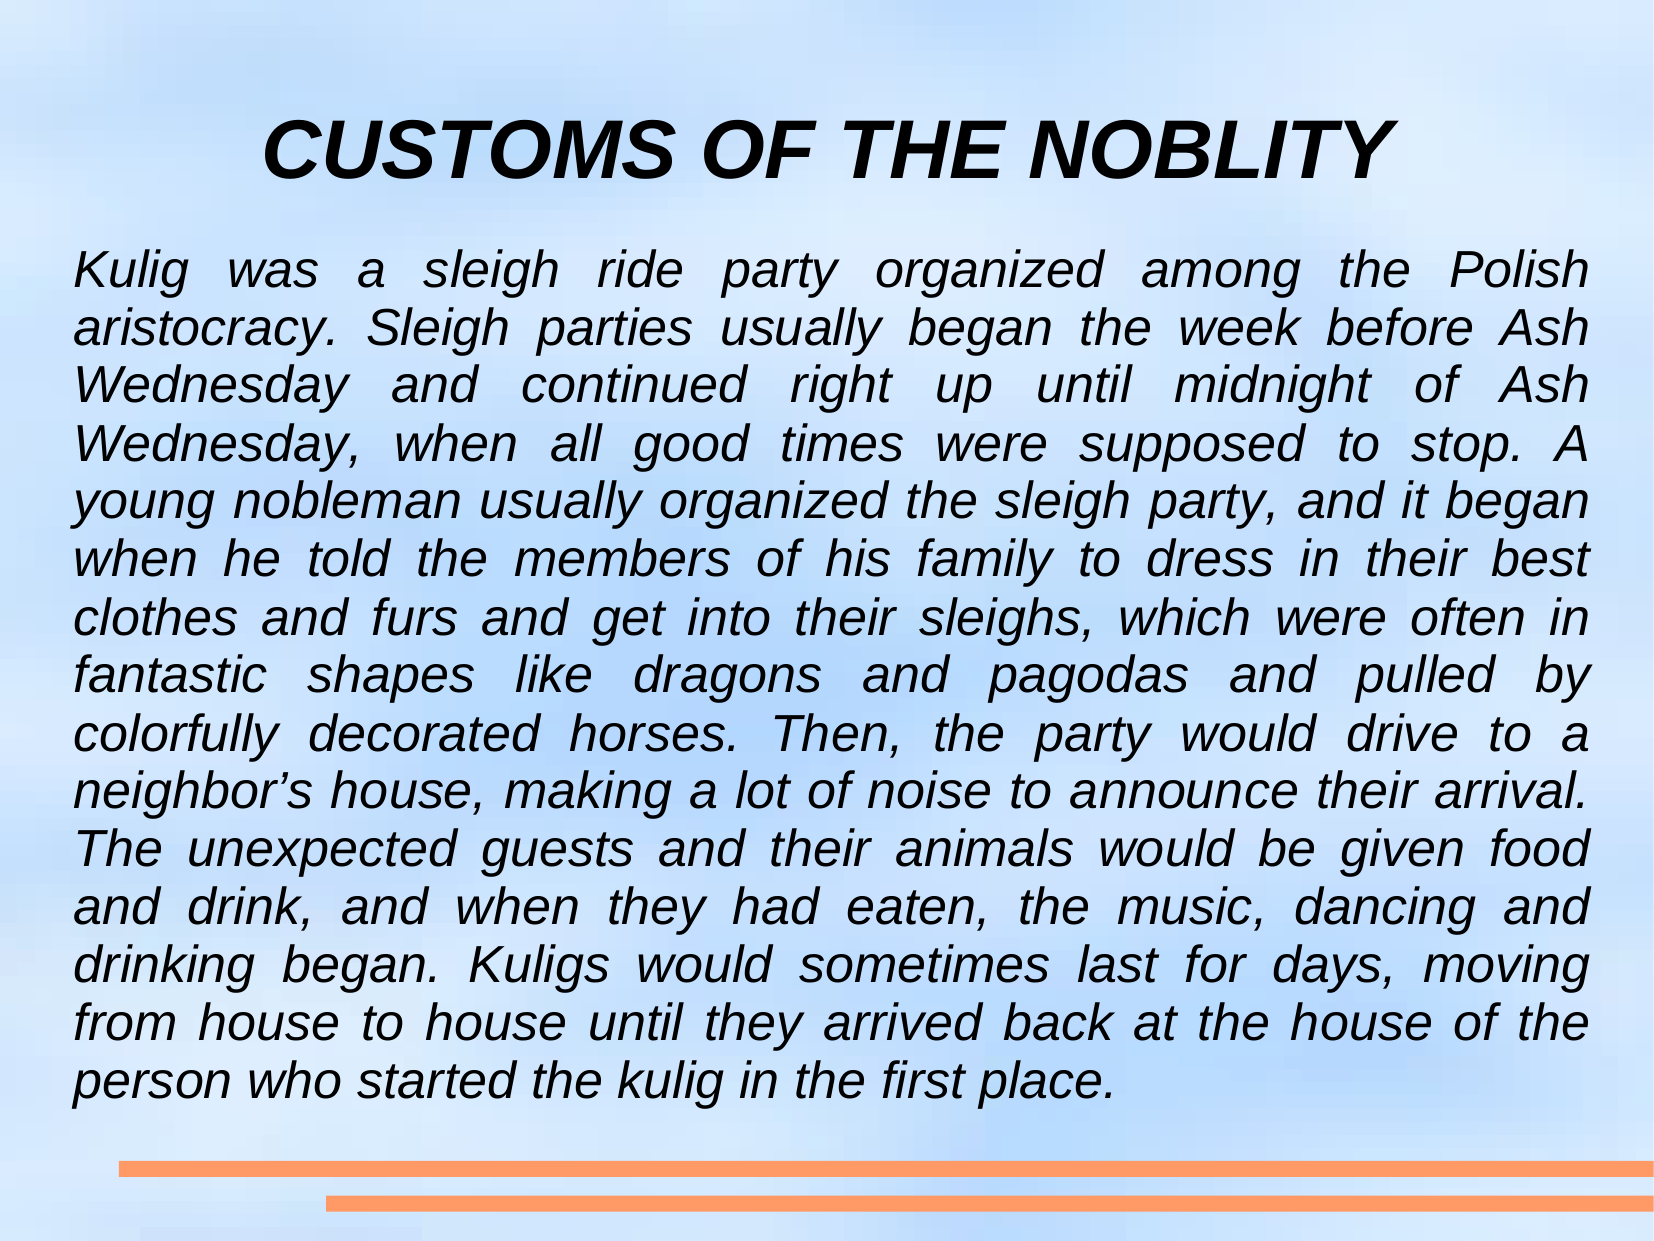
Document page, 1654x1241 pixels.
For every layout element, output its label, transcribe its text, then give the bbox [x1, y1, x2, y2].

text_box Kulig was a sleigh ride party organized among the Polish aristocracy. Sleigh parties usually began the week before Ash Wednesday and continued right up until midnight of Ash Wednesday, when all good times were supposed to stop. A young nobleman usually organized the sleigh party, and it began when he told the members of his family to dress in their best clothes and furs and get into their sleighs, which were often in fantastic shapes like dragons and pagodas and pulled by colorfully decorated horses. Then, the party would drive to a neighbor’s house, making a lot of noise to announce their arrival. The unexpected guests and their animals would be given food and drink, and when they had eaten, the music, dancing and drinking began. Kuligs would sometimes last for days, moving from house to house until they arrived back at the house of the person who started the kulig in the first place. [59, 232, 1607, 1111]
picture [0, 0, 1654, 1241]
title CUSTOMS OF THE NOBLITY [121, 46, 1534, 232]
